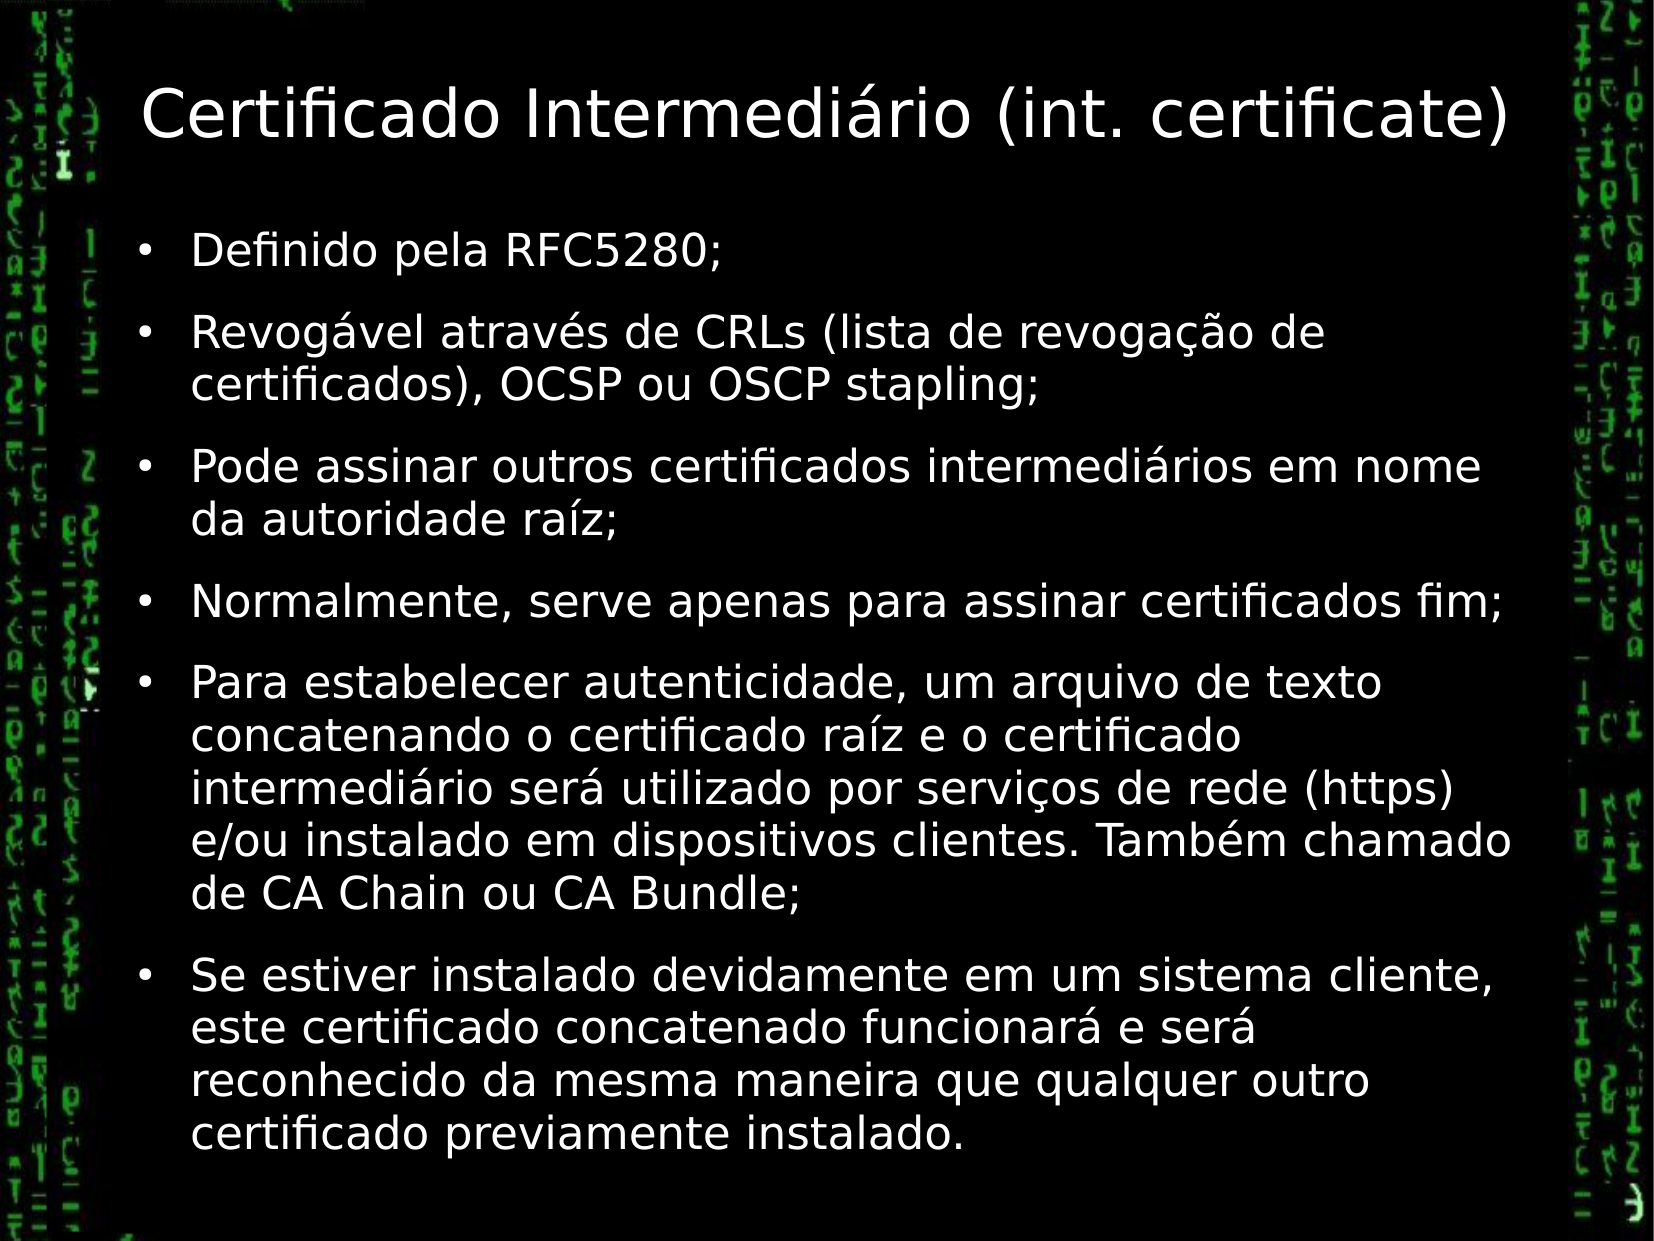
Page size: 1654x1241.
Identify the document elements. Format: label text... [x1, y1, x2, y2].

title Certificado Intermediário (int. certificate) [82, 49, 1571, 181]
picture [0, 0, 1654, 1241]
list Definido pela RFC5280; Revogável através de CRLs (lista de revogação de certificados), OCSP ou OSCP stapling; Pode assinar outros certificados intermediários em nome da autoridade raíz; Normalmente, serve apenas para assinar certificados fim; Para estabelecer autenticidade, um arquivo de texto concatenando o certificado raíz e o certificado intermediário será utilizado por serviços de rede (https) e/ou instalado em dispositivos clientes. Também chamado de CA Chain ou CA Bundle; Se estiver instalado devidamente em um sistema cliente, este certificado concatenado funcionará e será reconhecido da mesma maneira que qualquer outro certificado previamente instalado. [120, 224, 1531, 1170]
